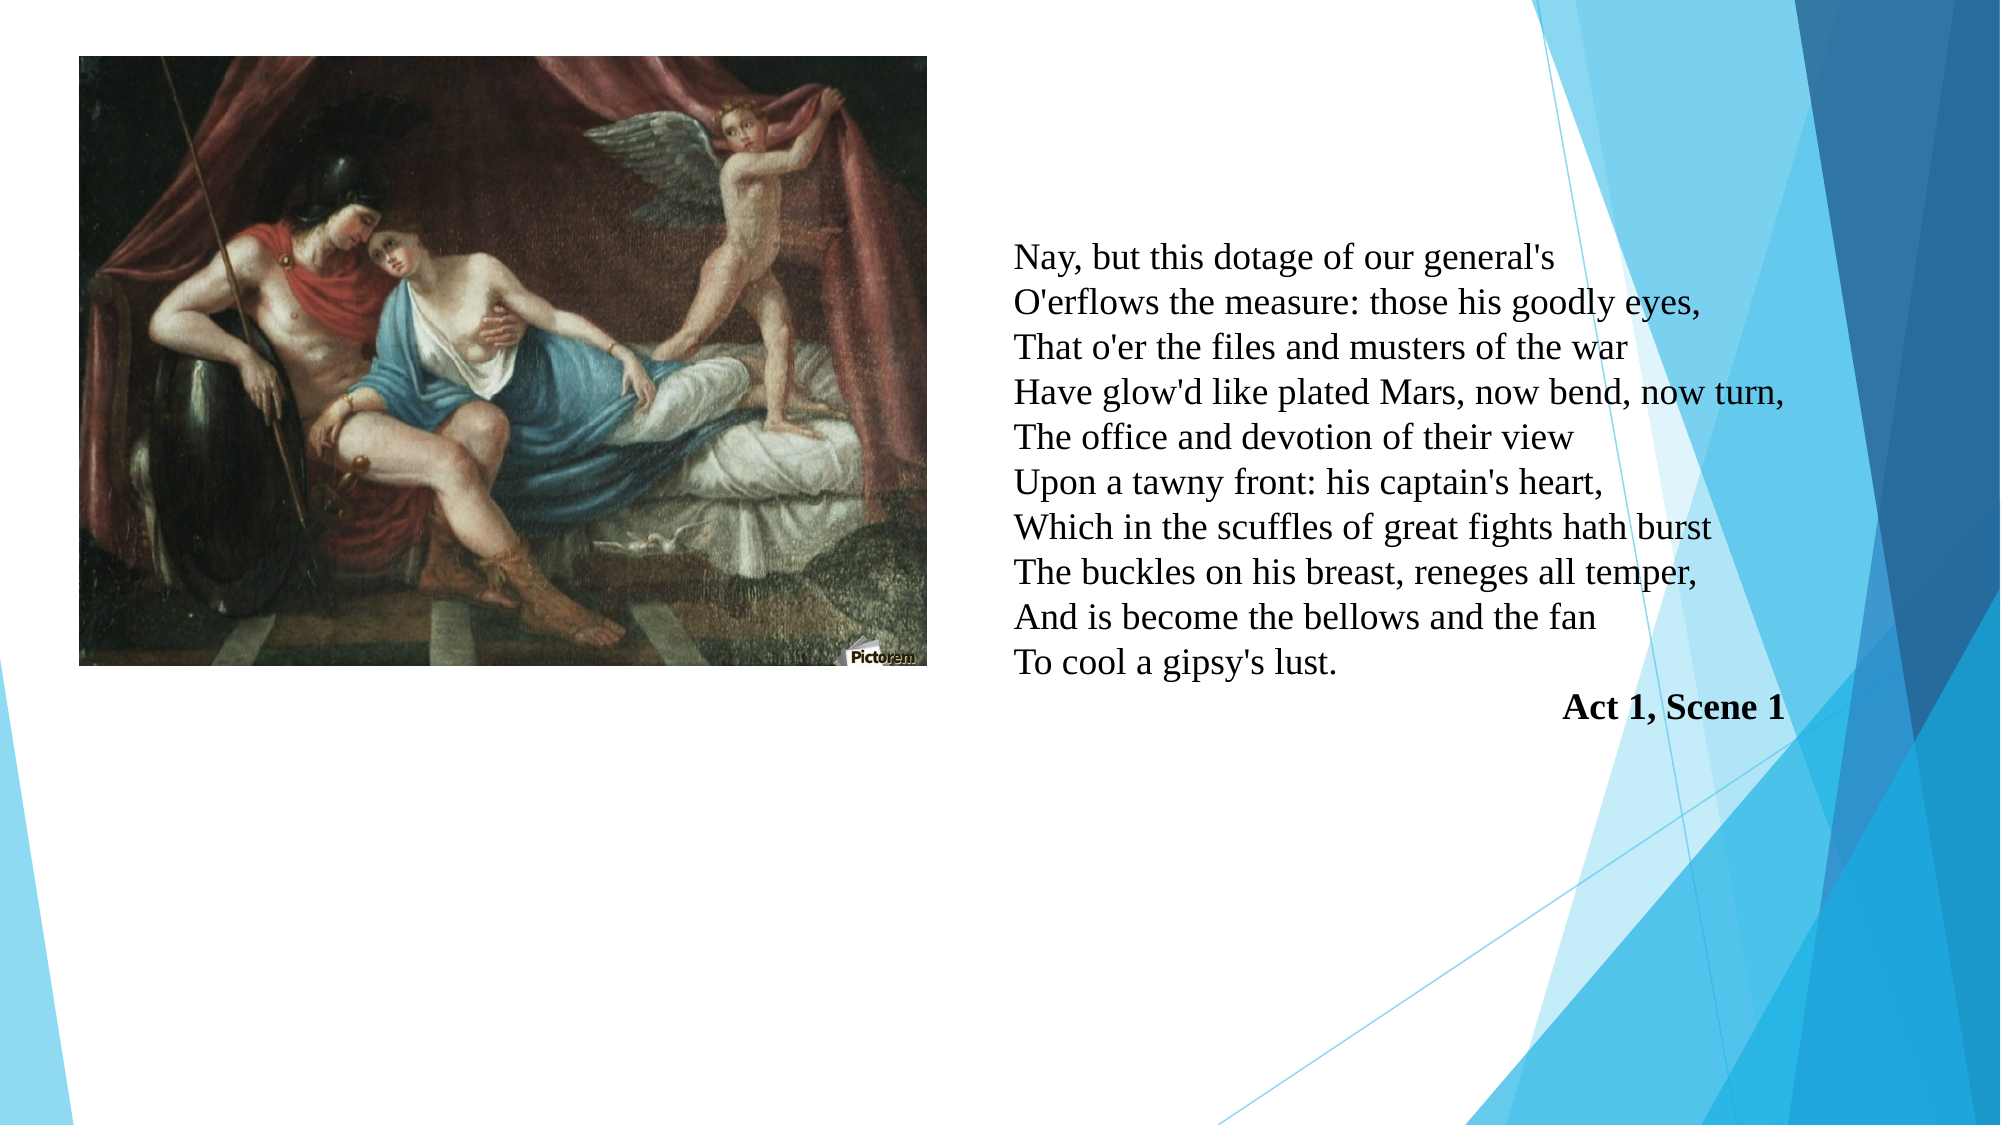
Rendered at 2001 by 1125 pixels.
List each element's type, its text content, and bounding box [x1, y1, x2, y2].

text_box Nay, but this dotage of our general's O'erflows the measure: those his goodly eyes, That o'er the files and musters of the war Have glow'd like plated Mars, now bend, now turn, The office and devotion of their view Upon a tawny front: his captain's heart, Which in the scuffles of great fights hath burst The buckles on his breast, reneges all temper, And is become the bellows and the fan To cool a gipsy's lust. Act 1, Scene 1 [998, 224, 2000, 740]
picture [79, 56, 927, 666]
